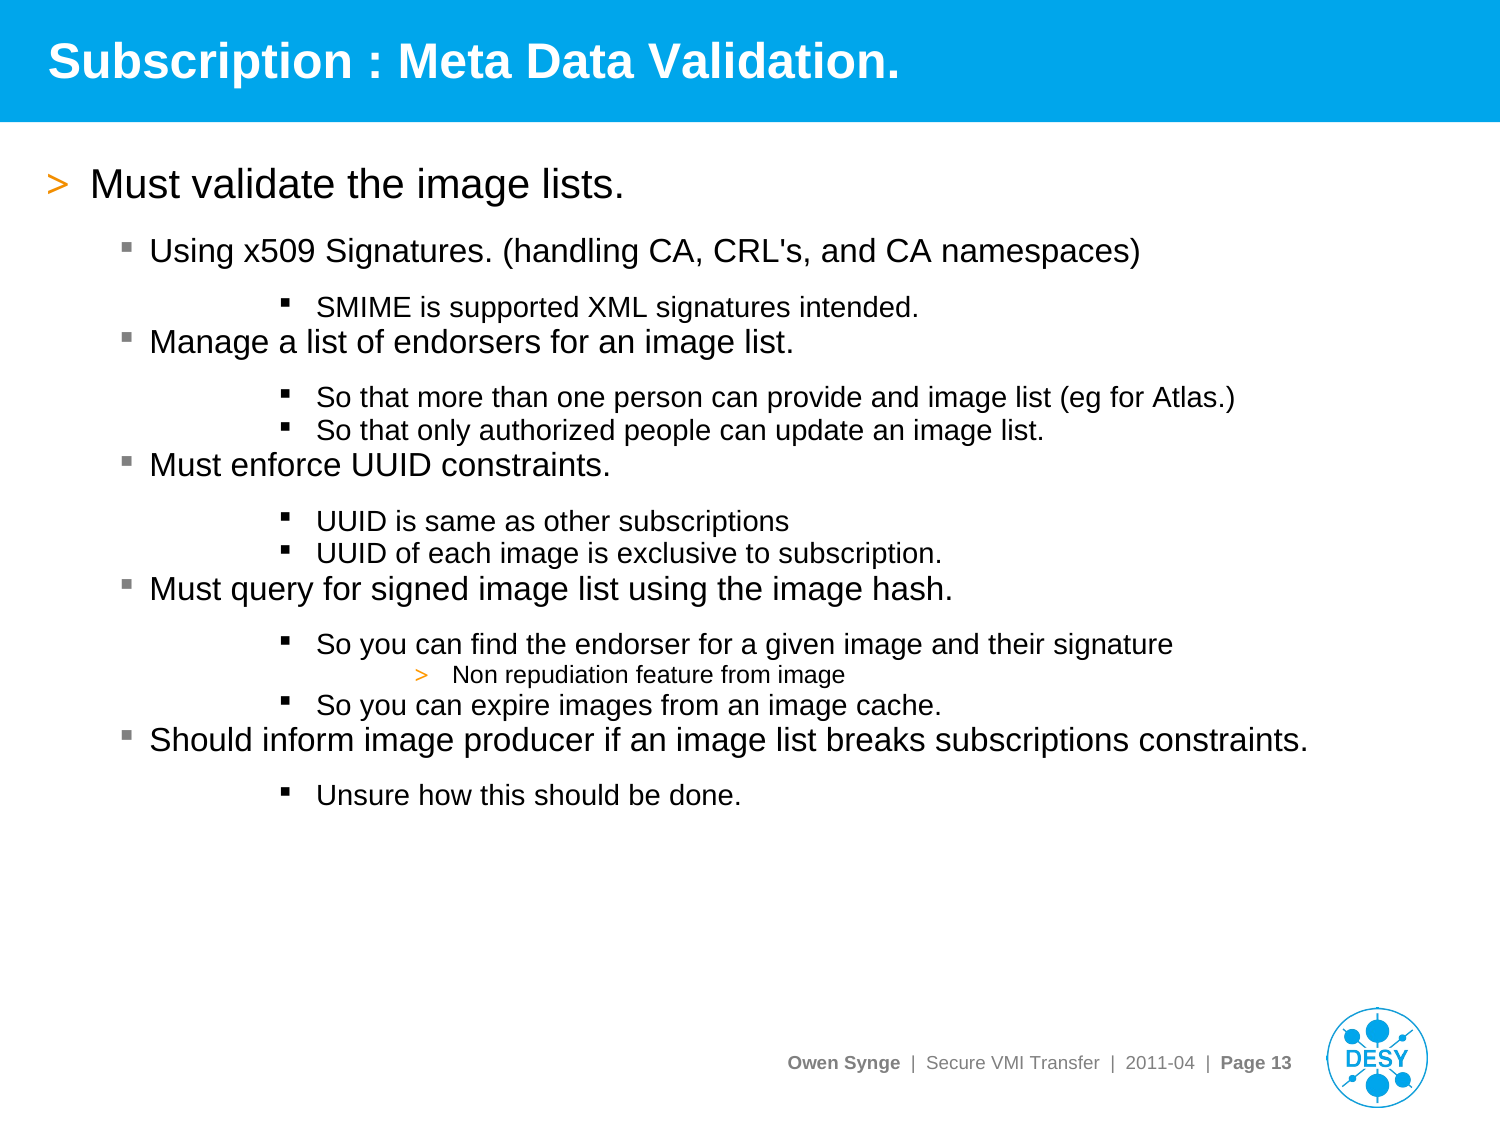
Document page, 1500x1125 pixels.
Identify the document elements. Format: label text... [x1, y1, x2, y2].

list Must validate the image lists. Using x509 Signatures. (handling CA, CRL's, and CA namespaces) SMIME is supported XML signatures intended. Manage a list of endorsers for an image list. So that more than one person can provide and image list (eg for Atlas.) So that only authorized people can update an image list. Must enforce UUID constraints. UUID is same as other subscriptions UUID of each image is exclusive to subscription. Must query for signed image list using the image hash. So you can find the endorser for a given image and their signature Non repudiation feature from image So you can expire images from an image cache. Should inform image producer if an image list breaks subscriptions constraints. Unsure how this should be done. [46, 160, 1444, 889]
title Subscription : Meta Data Validation. [47, 24, 1446, 99]
picture [1326, 1007, 1428, 1108]
